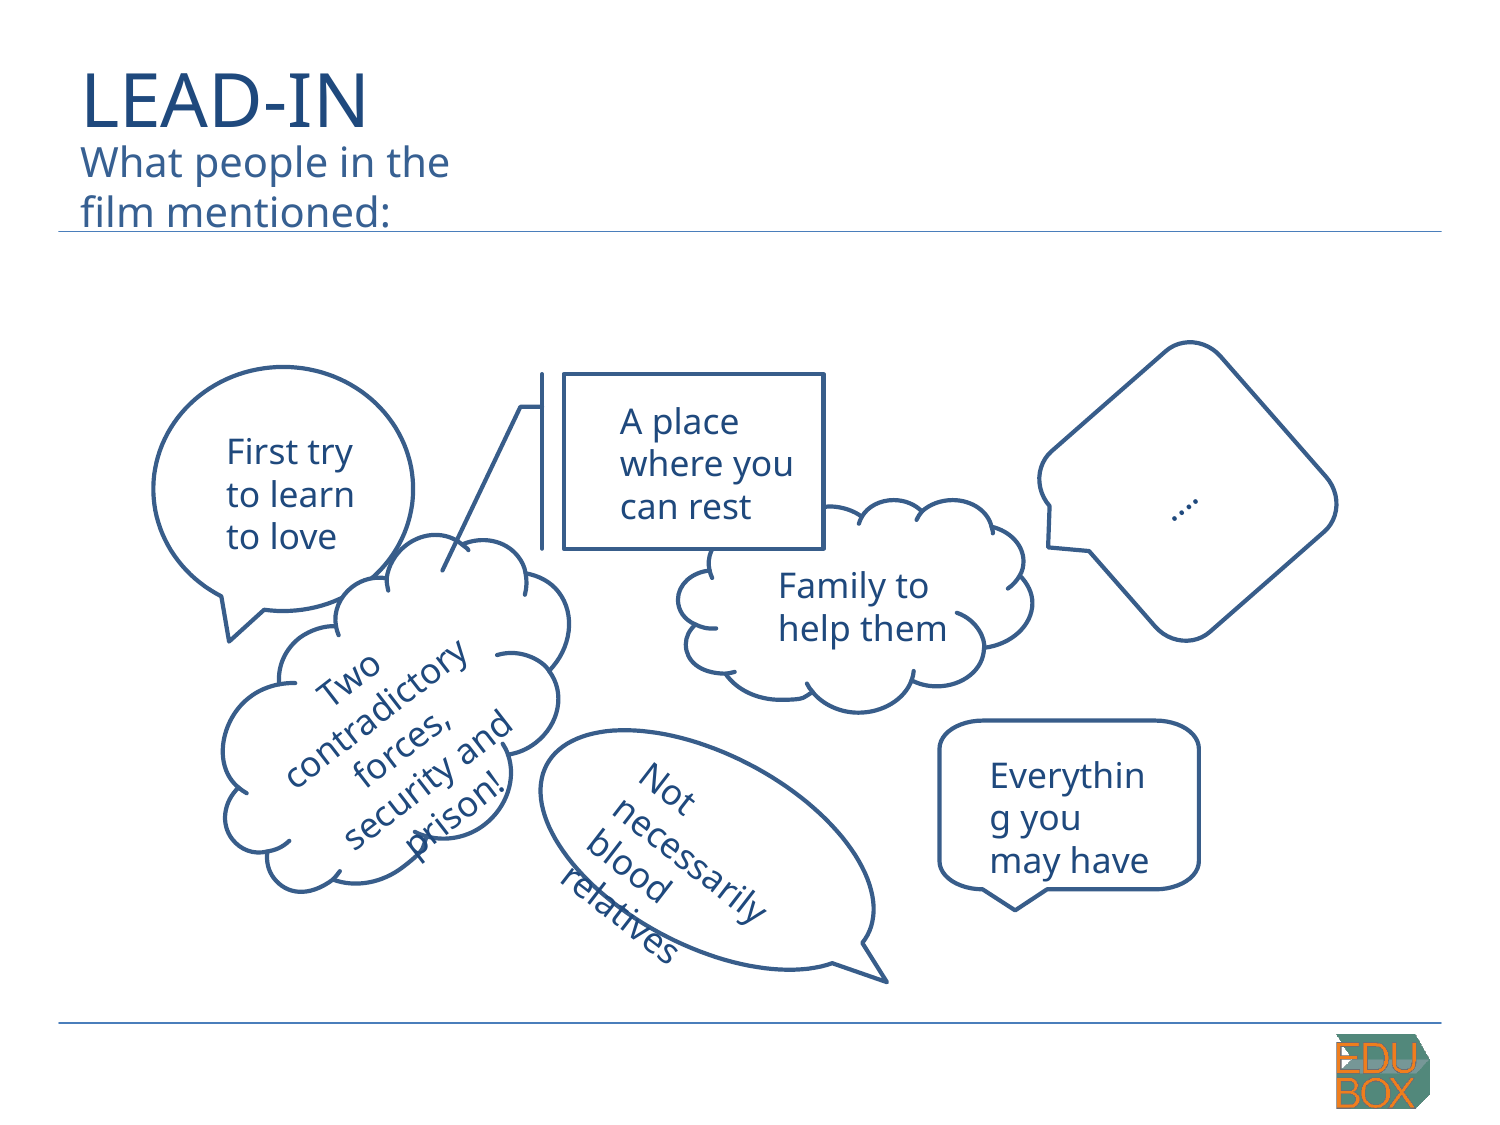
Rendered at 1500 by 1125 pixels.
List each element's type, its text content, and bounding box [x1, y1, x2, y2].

text_box [600, 884, 687, 947]
text_box Everything you may have [974, 745, 1176, 890]
text_box A place where you can rest [604, 391, 824, 536]
picture [1328, 1028, 1437, 1114]
text_box …. [1133, 314, 1400, 546]
text_box They [564, 374, 824, 549]
text_box Two contradictory forces, security and prison! [222, 534, 570, 892]
title LEAD-IN [64, 42, 1040, 153]
text_box [677, 500, 1033, 713]
text_box [153, 366, 414, 642]
text_box [1039, 342, 1337, 641]
list What people in the film mentioned: [75, 255, 1426, 1005]
text_box Family to help them [762, 555, 964, 657]
text_box [540, 730, 887, 983]
text_box Not necessarily blood relatives [563, 737, 857, 1009]
text_box [939, 720, 1199, 889]
text_box [983, 890, 1047, 911]
text_box First try to learn to love [210, 421, 389, 566]
